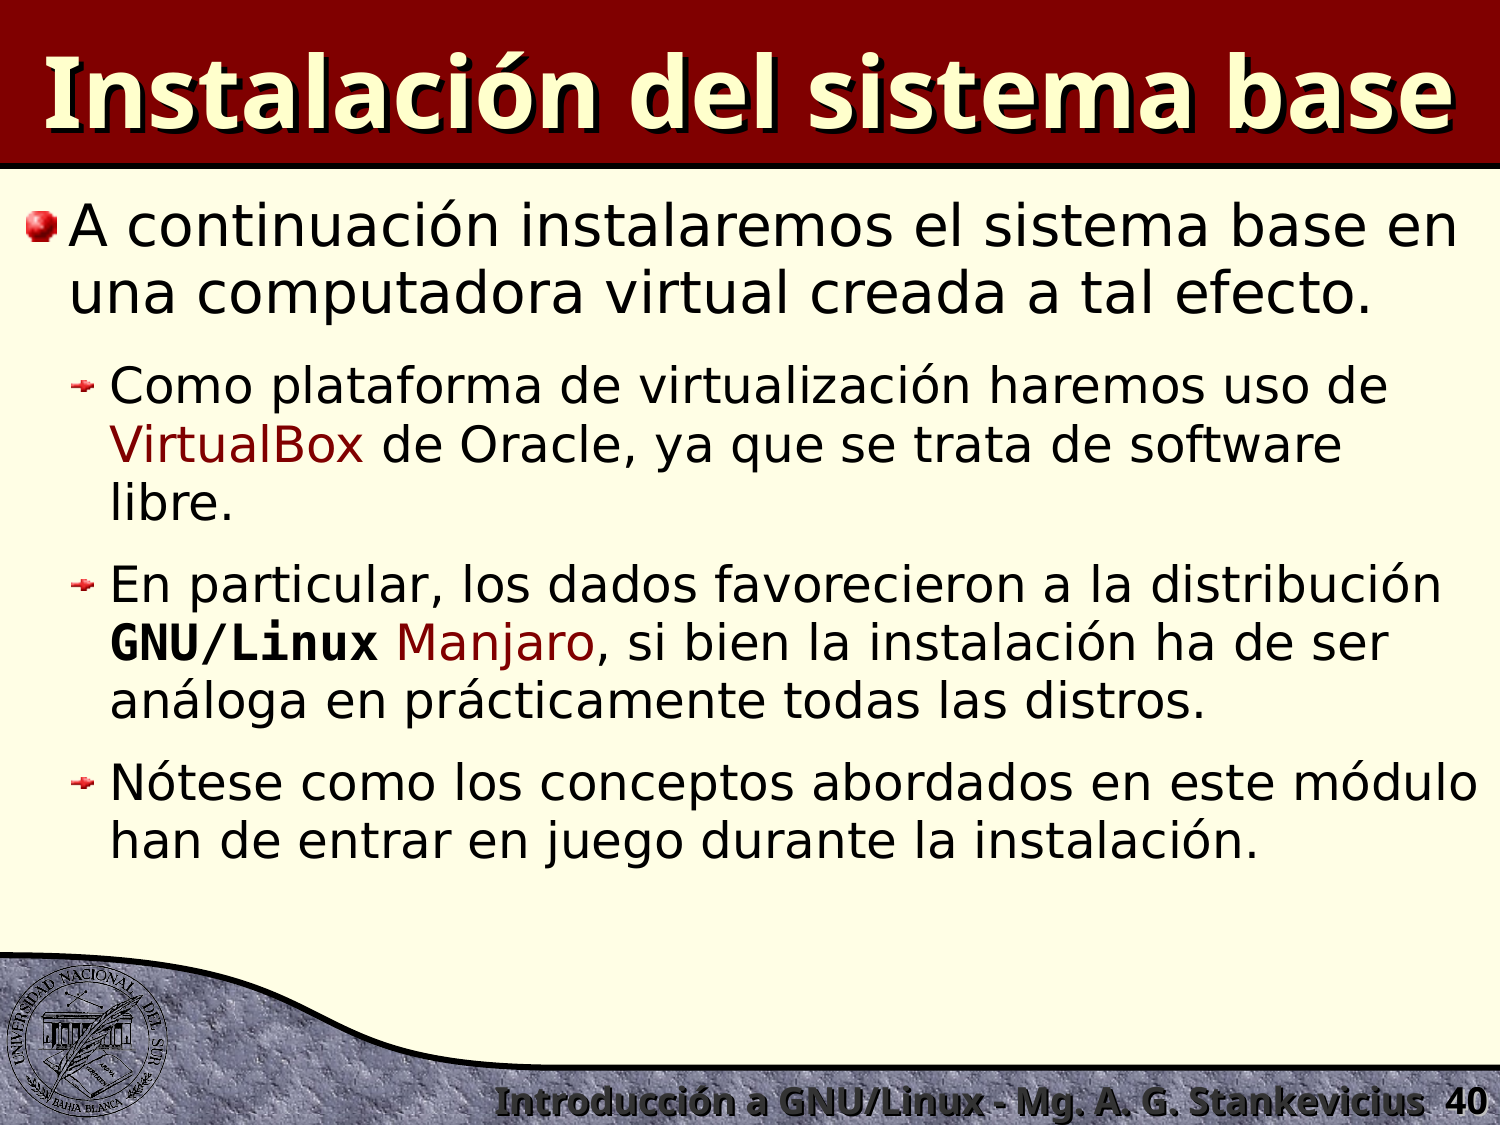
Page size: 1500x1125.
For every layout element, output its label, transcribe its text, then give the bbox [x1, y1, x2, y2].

picture [1059, 1100, 1065, 1110]
picture [0, 956, 1500, 1125]
title Instalación del sistema base [15, 12, 1485, 153]
list A continuación instalaremos el sistema base en una computadora virtual creada a tal efecto. Como plataforma de virtualización haremos uso de VirtualBox de Oracle, ya que se trata de software libre. En particular, los dados favorecieron a la distribución GNU/Linux Manjaro, si bien la instalación ha de ser análoga en prácticamente todas las distros. Nótese como los conceptos abordados en este módulo han de entrar en juego durante la instalación. [11, 192, 1486, 845]
